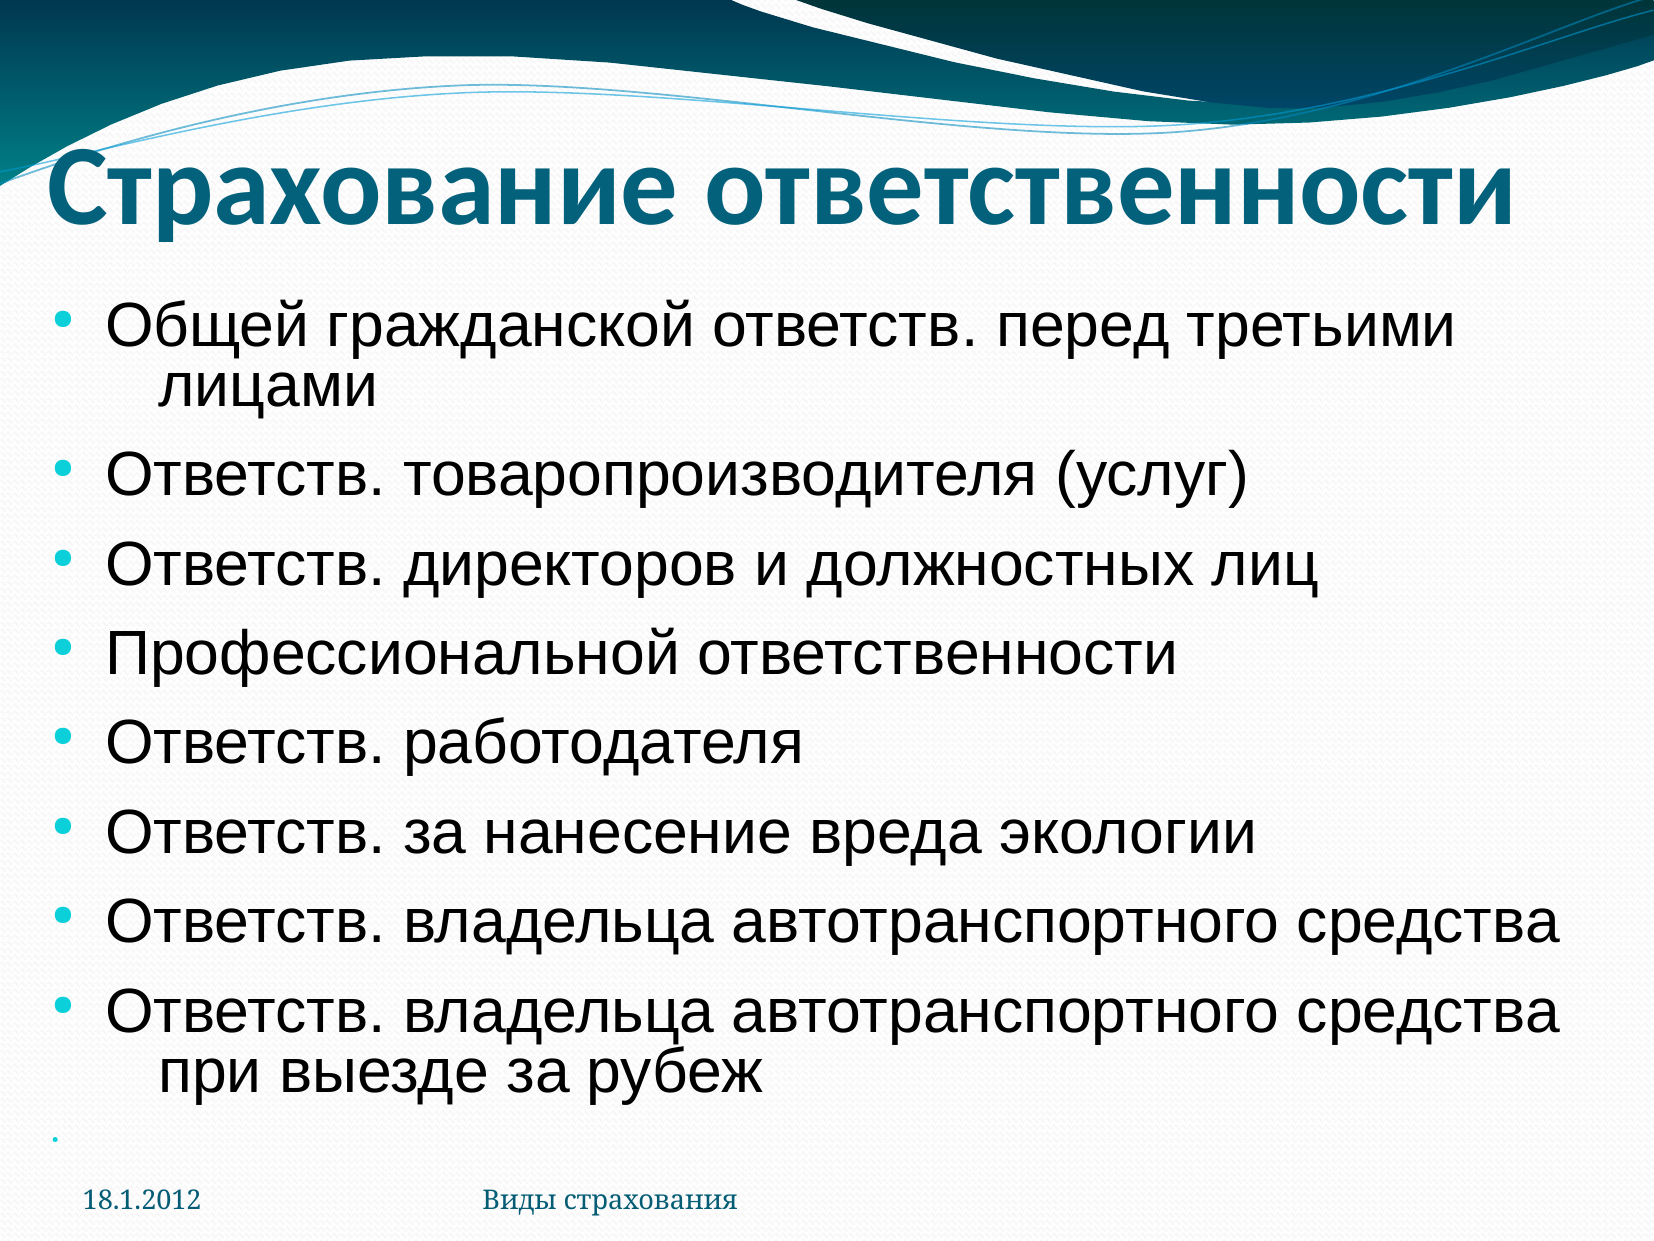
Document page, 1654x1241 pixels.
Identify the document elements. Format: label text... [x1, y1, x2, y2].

list Oбщей гражданской ответств. перед третьими лицами Oтветств. товаропроизводителя (услуг) Oтветств. директоров и должностных лиц Профессиональной ответственности Oтветств. работодателя Oтветств. за нанесение вреда экологии Oтветств. владельца автотранспортного средства Oтветств. владельца автотранспортного средства при выезде за рубеж [0, 290, 1654, 1176]
title Страхование ответственности [47, 100, 1654, 248]
text_box Виды страхования [482, 1176, 1089, 1216]
text_box 18.1.2012 [82, 1176, 469, 1216]
